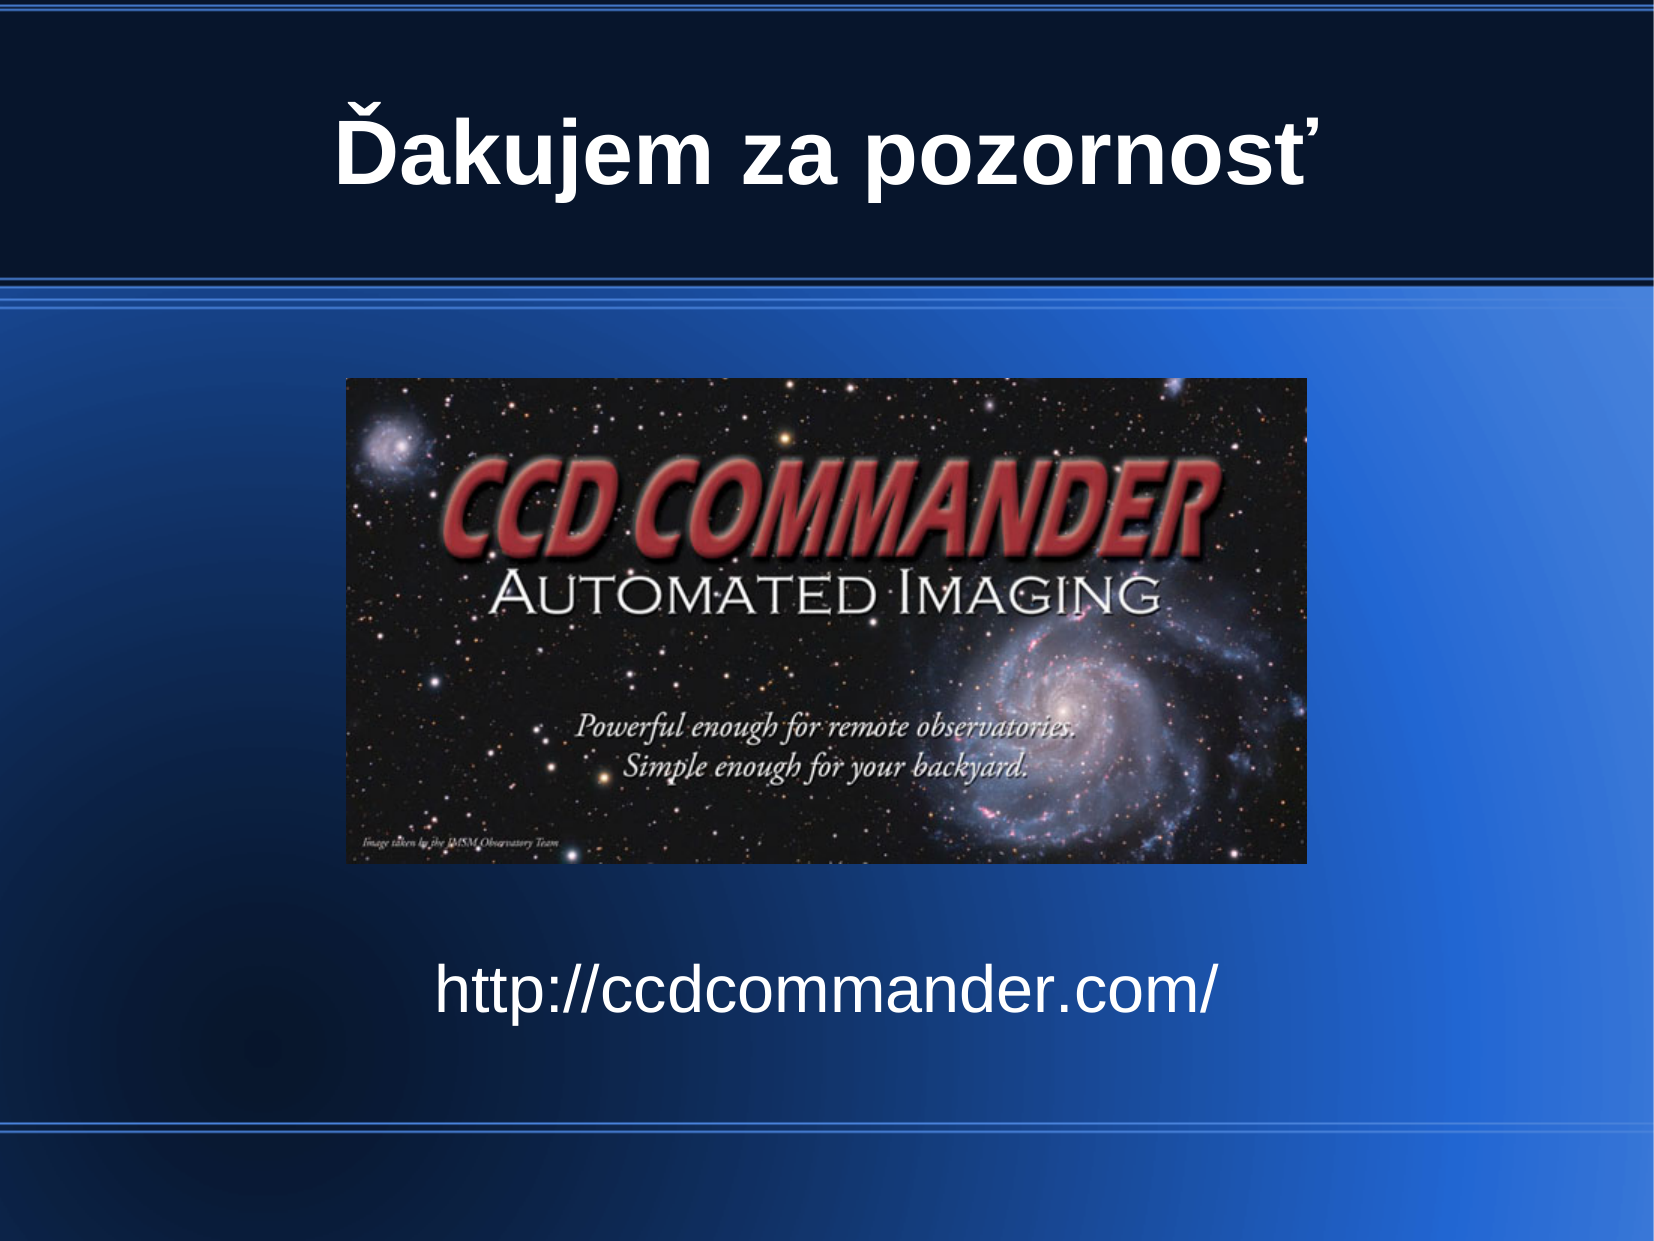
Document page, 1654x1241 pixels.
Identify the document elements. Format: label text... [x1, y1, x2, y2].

picture [0, 0, 1654, 1241]
text_box http://ccdcommander.com/ [82, 928, 1571, 1050]
title Ďakujem za pozornosť [82, 56, 1571, 250]
